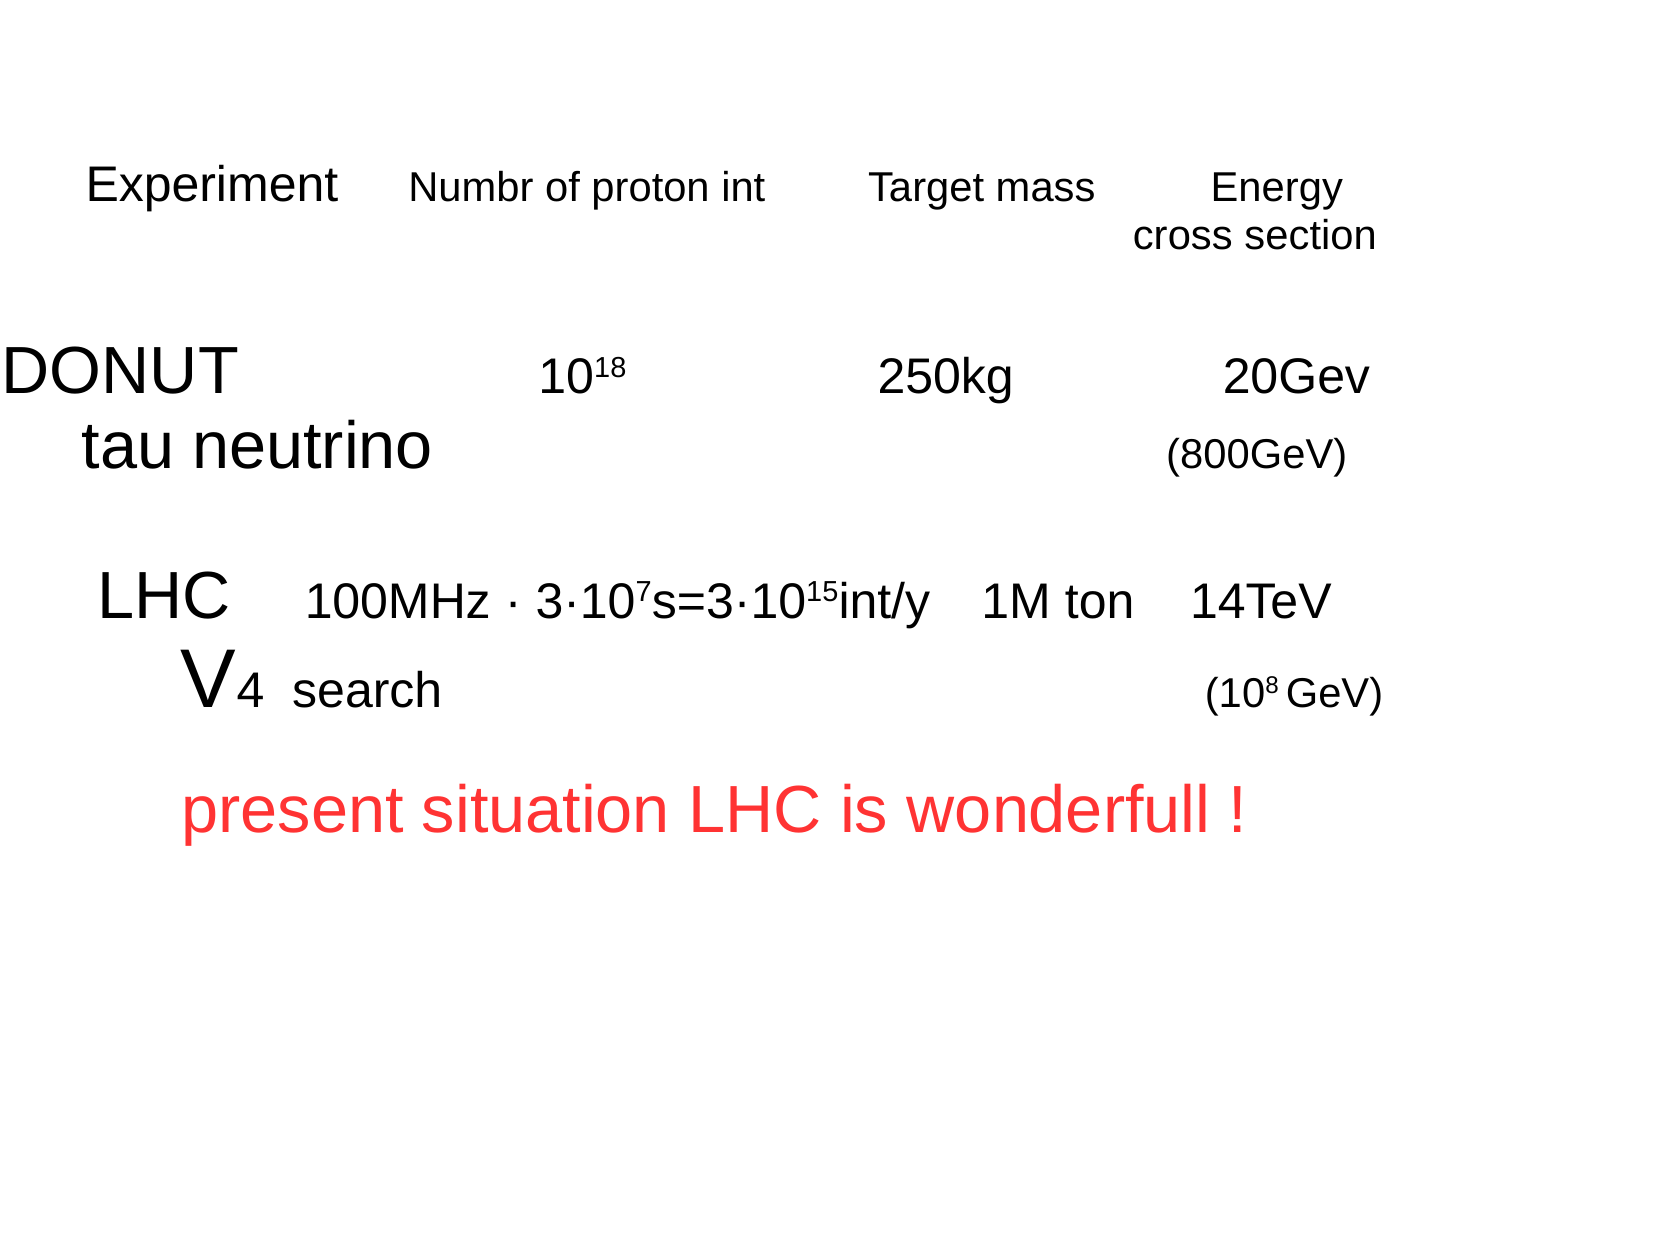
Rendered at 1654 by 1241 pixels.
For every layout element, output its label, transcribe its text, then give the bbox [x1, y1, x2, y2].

title Experiment Numbr of proton int Target mass Energy cross section DONUT 1018 250kg 20Gev tau neutrino (800GeV) LHC 100MHz · 3·107s=3·1015int/y 1M ton 14TeV V4 search (108 GeV) present situation LHC is wonderfull ! [0, 155, 1430, 1193]
